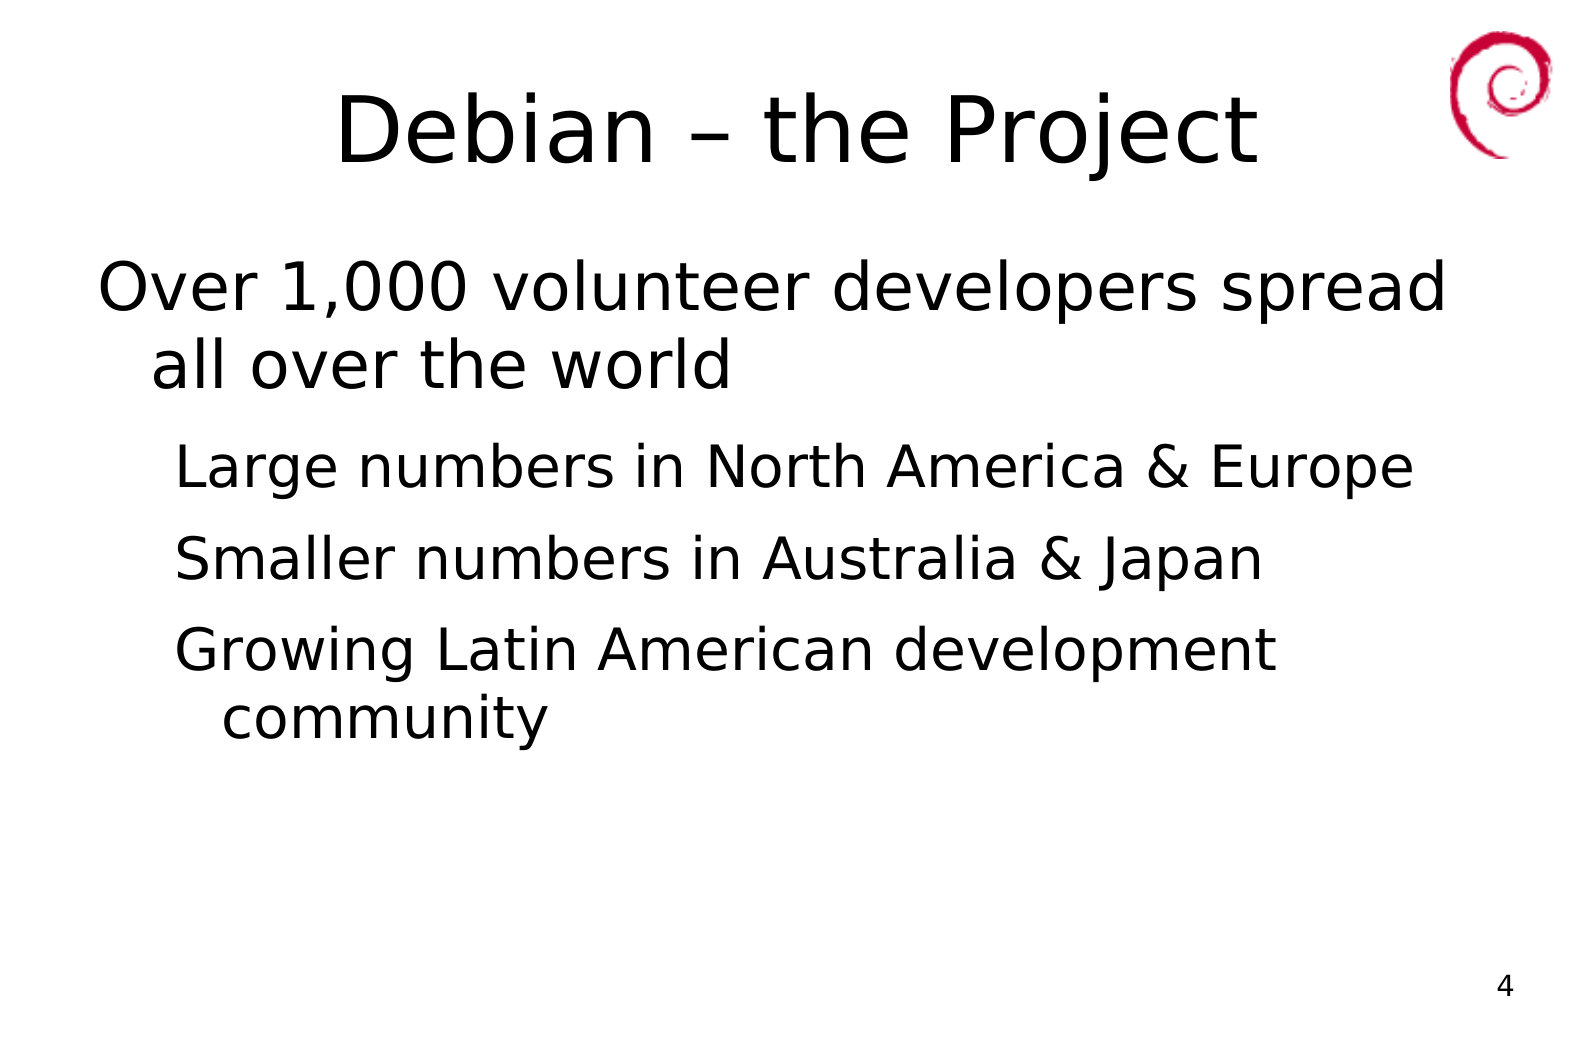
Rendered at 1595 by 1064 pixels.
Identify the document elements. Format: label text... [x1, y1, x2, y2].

picture [1450, 31, 1555, 159]
title Debian – the Project [79, 42, 1515, 221]
list Over 1,000 volunteer developers spread all over the world Large numbers in North America & Europe Smaller numbers in Australia & Japan Growing Latin American development community [79, 248, 1515, 951]
